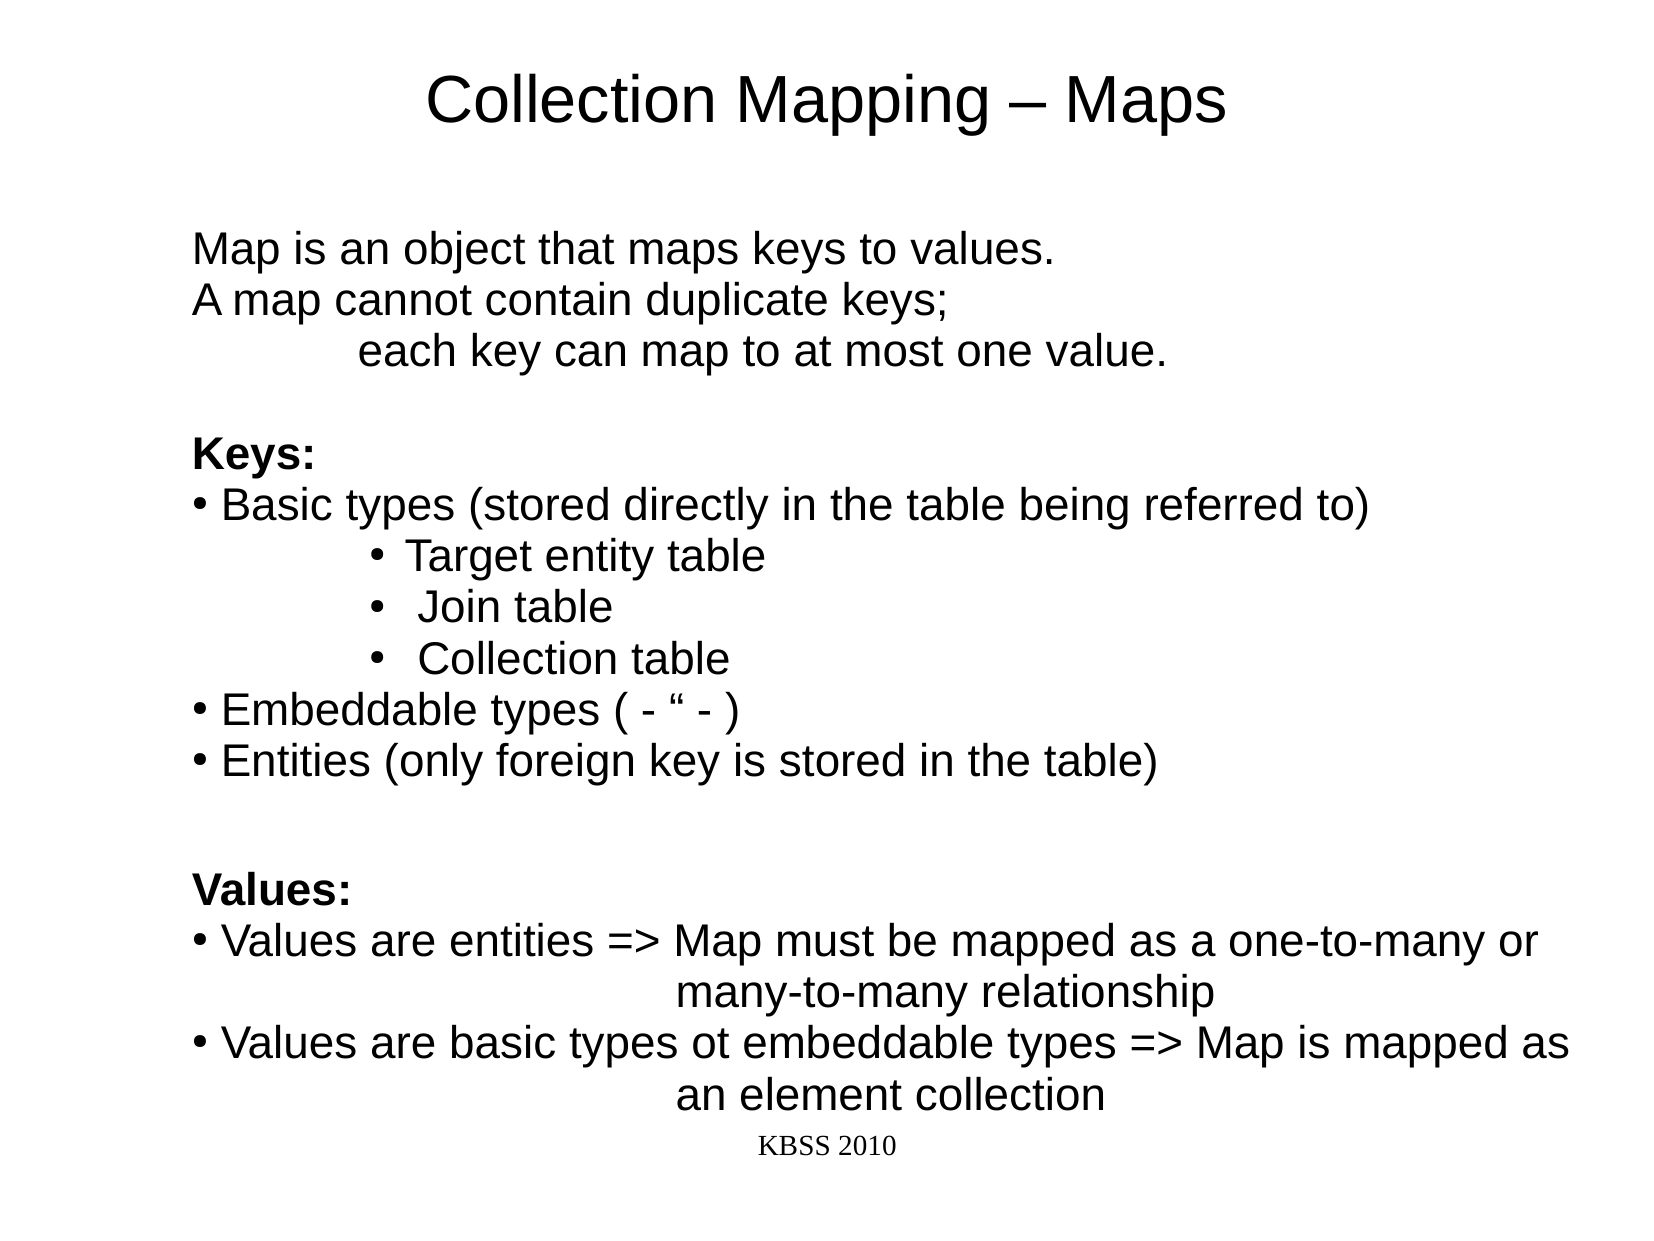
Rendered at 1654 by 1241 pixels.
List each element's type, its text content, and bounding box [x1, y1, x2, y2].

title Collection Mapping – Maps [82, 3, 1571, 196]
text_box Map is an object that maps keys to values. A map cannot contain duplicate keys; each key can map to at most one value. Keys: Basic types (stored directly in the table being referred to) Target entity table Join table Collection table Embeddable types ( - “ - ) Entities (only foreign key is stored in the table) [177, 215, 1386, 794]
text_box Values: Values are entities => Map must be mapped as a one-to-many or many-to-many relationship Values are basic types ot embeddable types => Map is mapped as an element collection [177, 856, 1599, 1128]
